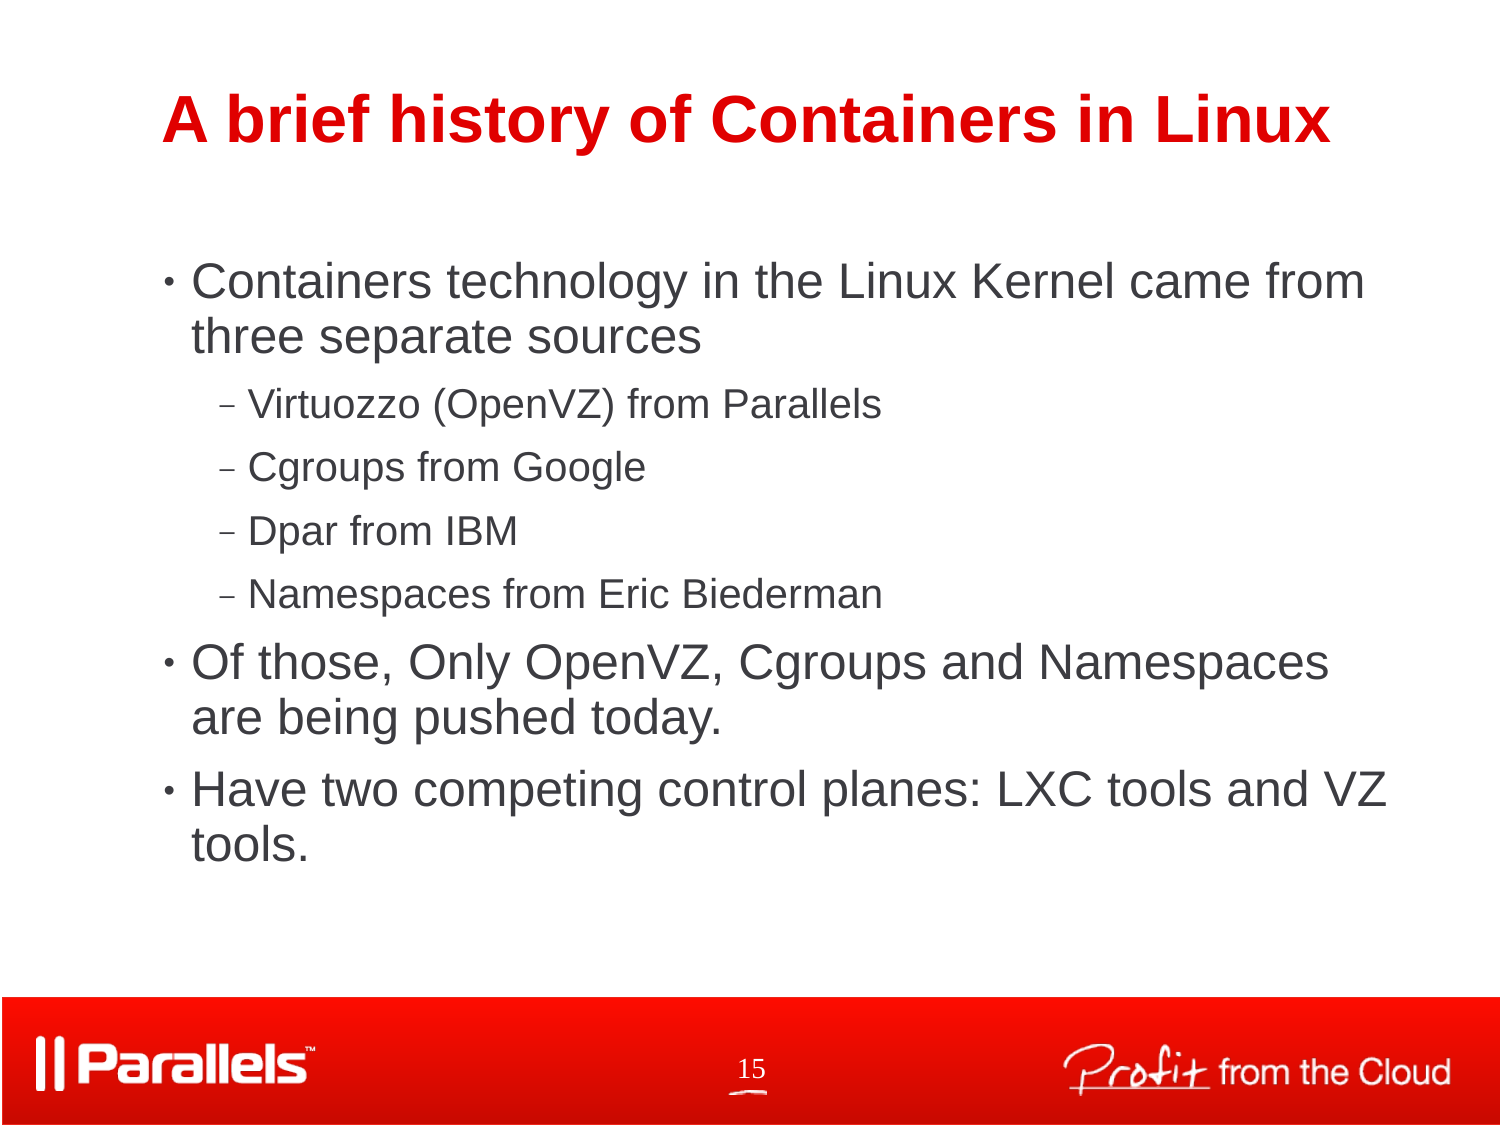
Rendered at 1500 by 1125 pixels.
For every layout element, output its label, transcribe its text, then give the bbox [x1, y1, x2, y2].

picture [727, 1090, 767, 1095]
list Containers technology in the Linux Kernel came from three separate sources Virtuozzo (OpenVZ) from Parallels Cgroups from Google Dpar from IBM Namespaces from Eric Biederman Of those, Only OpenVZ, Cgroups and Namespaces are being pushed today. Have two competing control planes: LXC tools and VZ tools. [163, 254, 1404, 908]
title A brief history of Containers in Linux [161, 41, 1383, 205]
picture [36, 1034, 318, 1091]
picture [1049, 1033, 1465, 1096]
